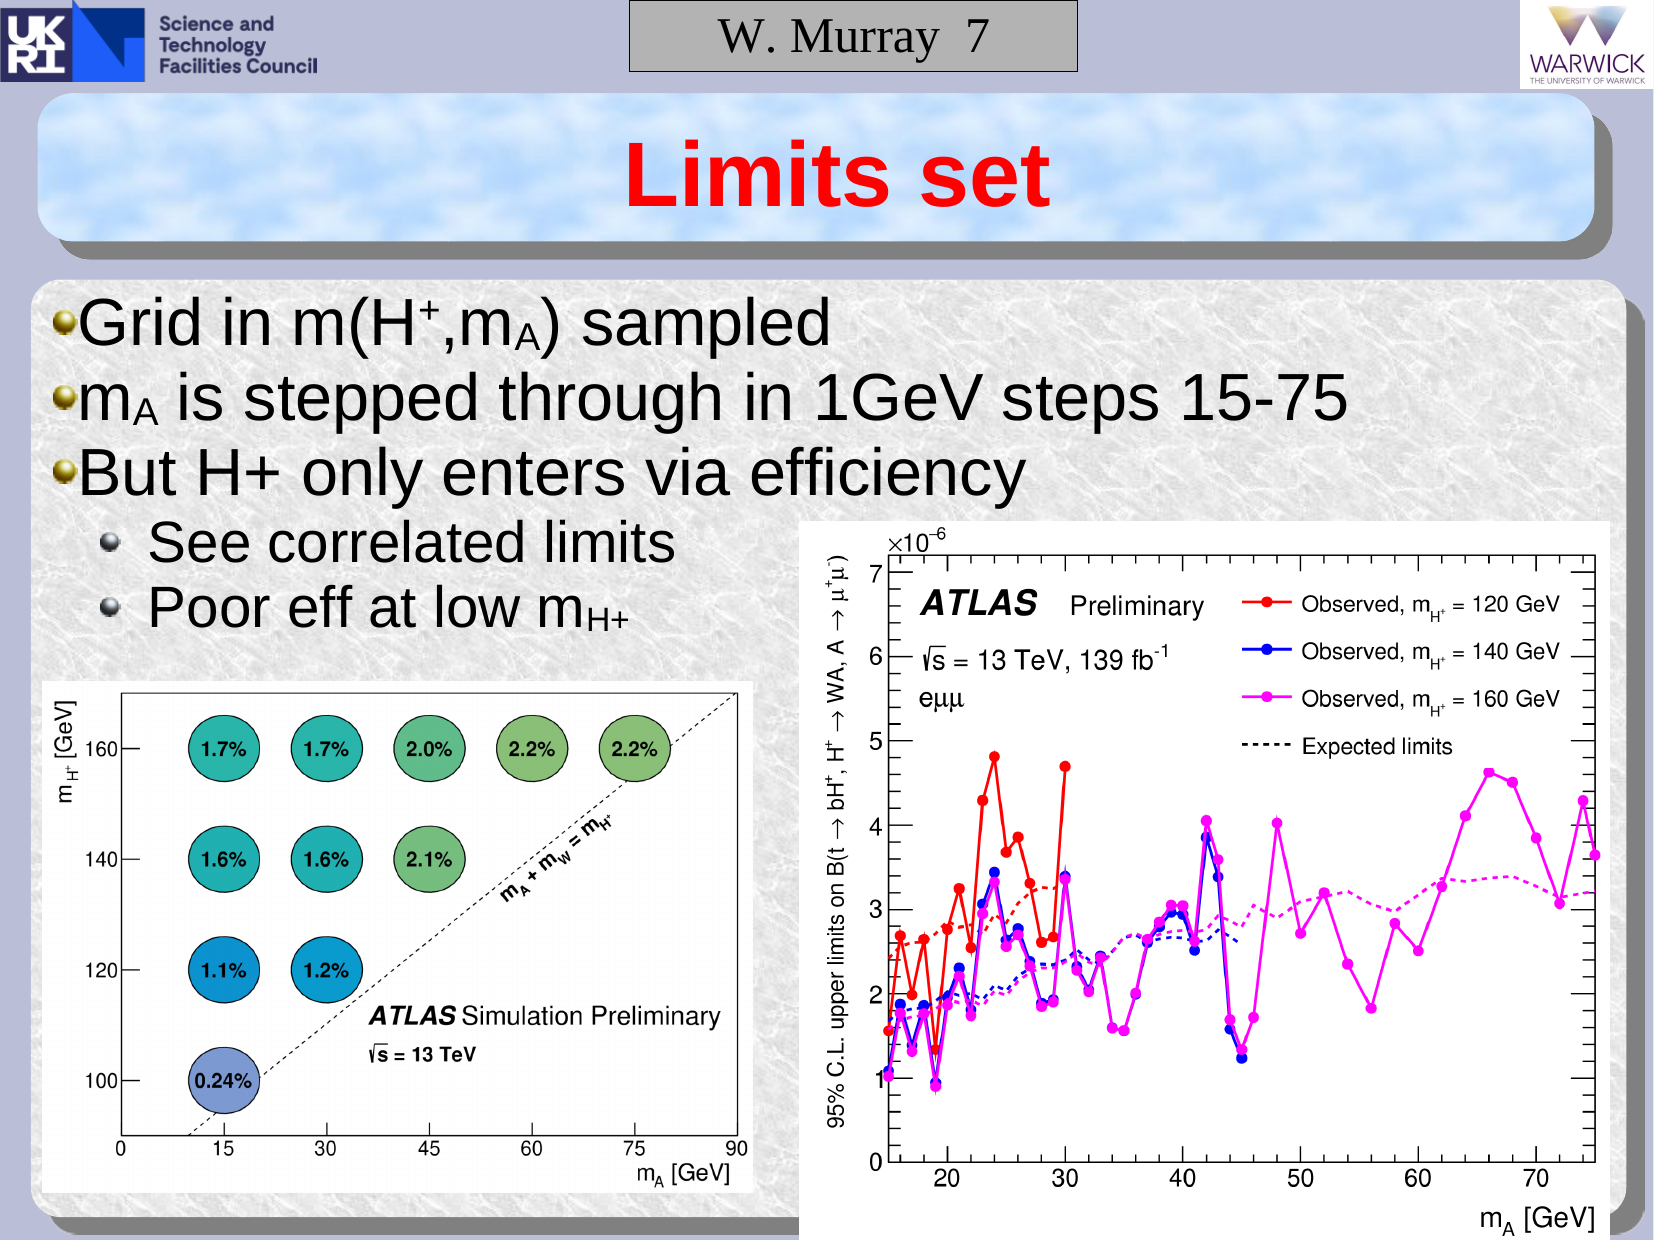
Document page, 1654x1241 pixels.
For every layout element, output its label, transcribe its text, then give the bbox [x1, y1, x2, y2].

picture [37, 93, 1581, 242]
picture [0, 0, 317, 82]
title Limits set [90, 101, 1584, 249]
picture [1520, 0, 1654, 89]
list Grid in m(H+,mA) sampled mA is stepped through in 1GeV steps 15-75 But H+ only enters via efficiency See correlated limits Poor eff at low mH+ [53, 285, 1588, 1193]
picture [30, 279, 1627, 1241]
picture [1584, 103, 1595, 232]
